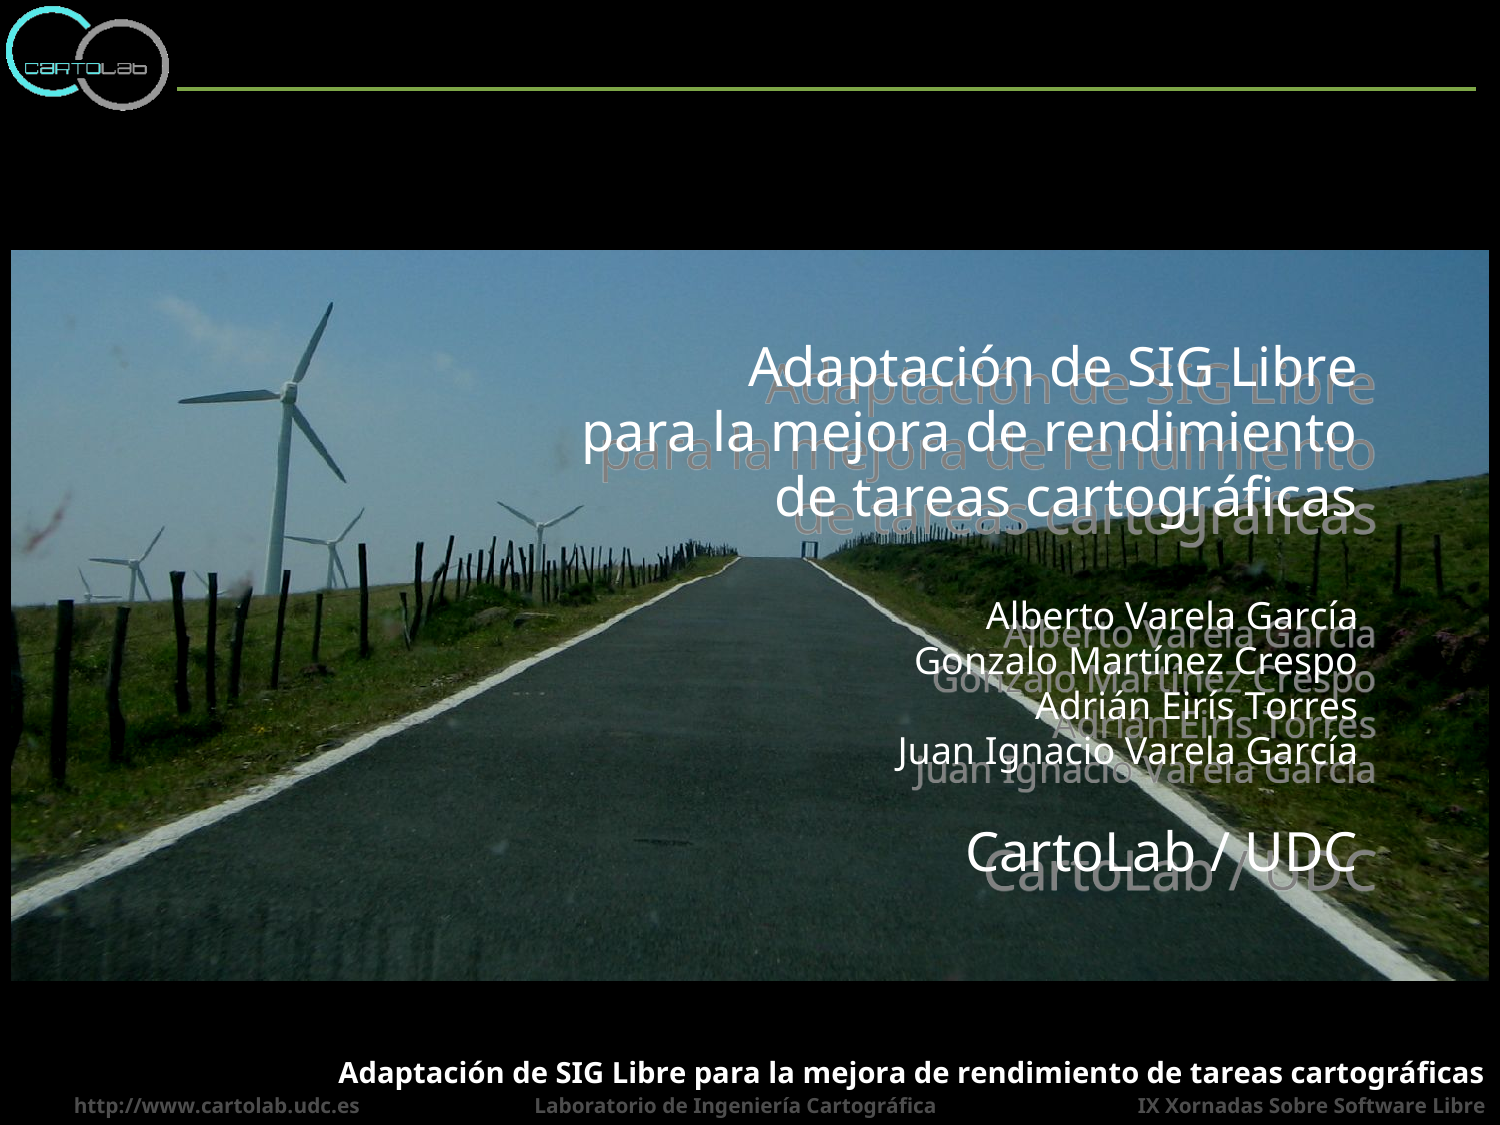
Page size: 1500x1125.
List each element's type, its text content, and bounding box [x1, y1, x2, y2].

text_box Adaptación de SIG Libre para la mejora de rendimiento de tareas cartográficas Alberto Varela García Gonzalo Martínez Crespo Adrián Eirís Torres Juan Ignacio Varela García CartoLab / UDC [566, 324, 1500, 890]
picture [11, 250, 1489, 981]
